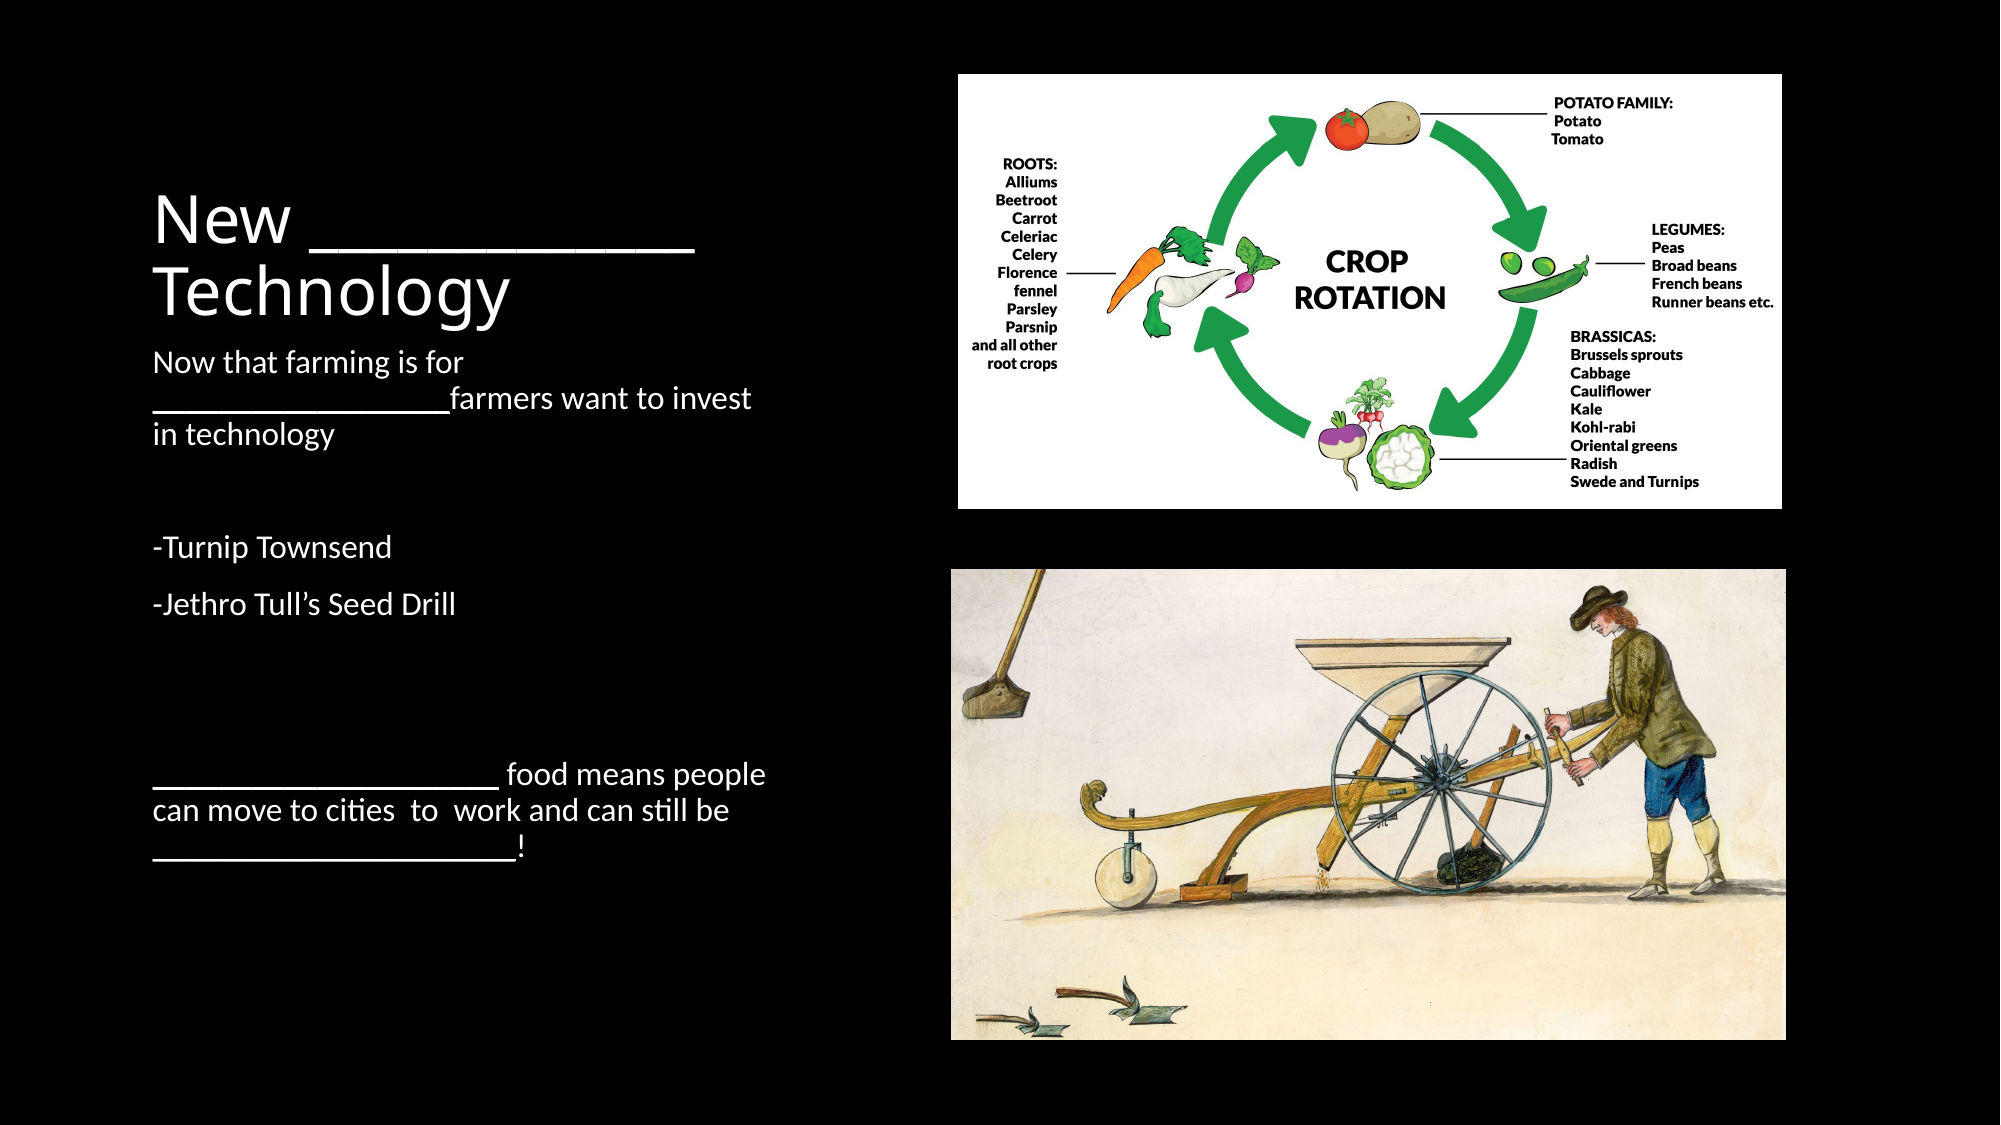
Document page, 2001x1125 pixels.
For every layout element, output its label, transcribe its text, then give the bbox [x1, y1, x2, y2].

title New _____________ Technology [137, 75, 783, 337]
picture [951, 570, 1786, 1040]
list Now that farming is for __________________farmers want to invest in technology -Turnip Townsend -Jethro Tull’s Seed Drill _____________________ food means people can move to cities to work and can still be ______________________! [137, 337, 783, 963]
picture [958, 75, 1782, 509]
